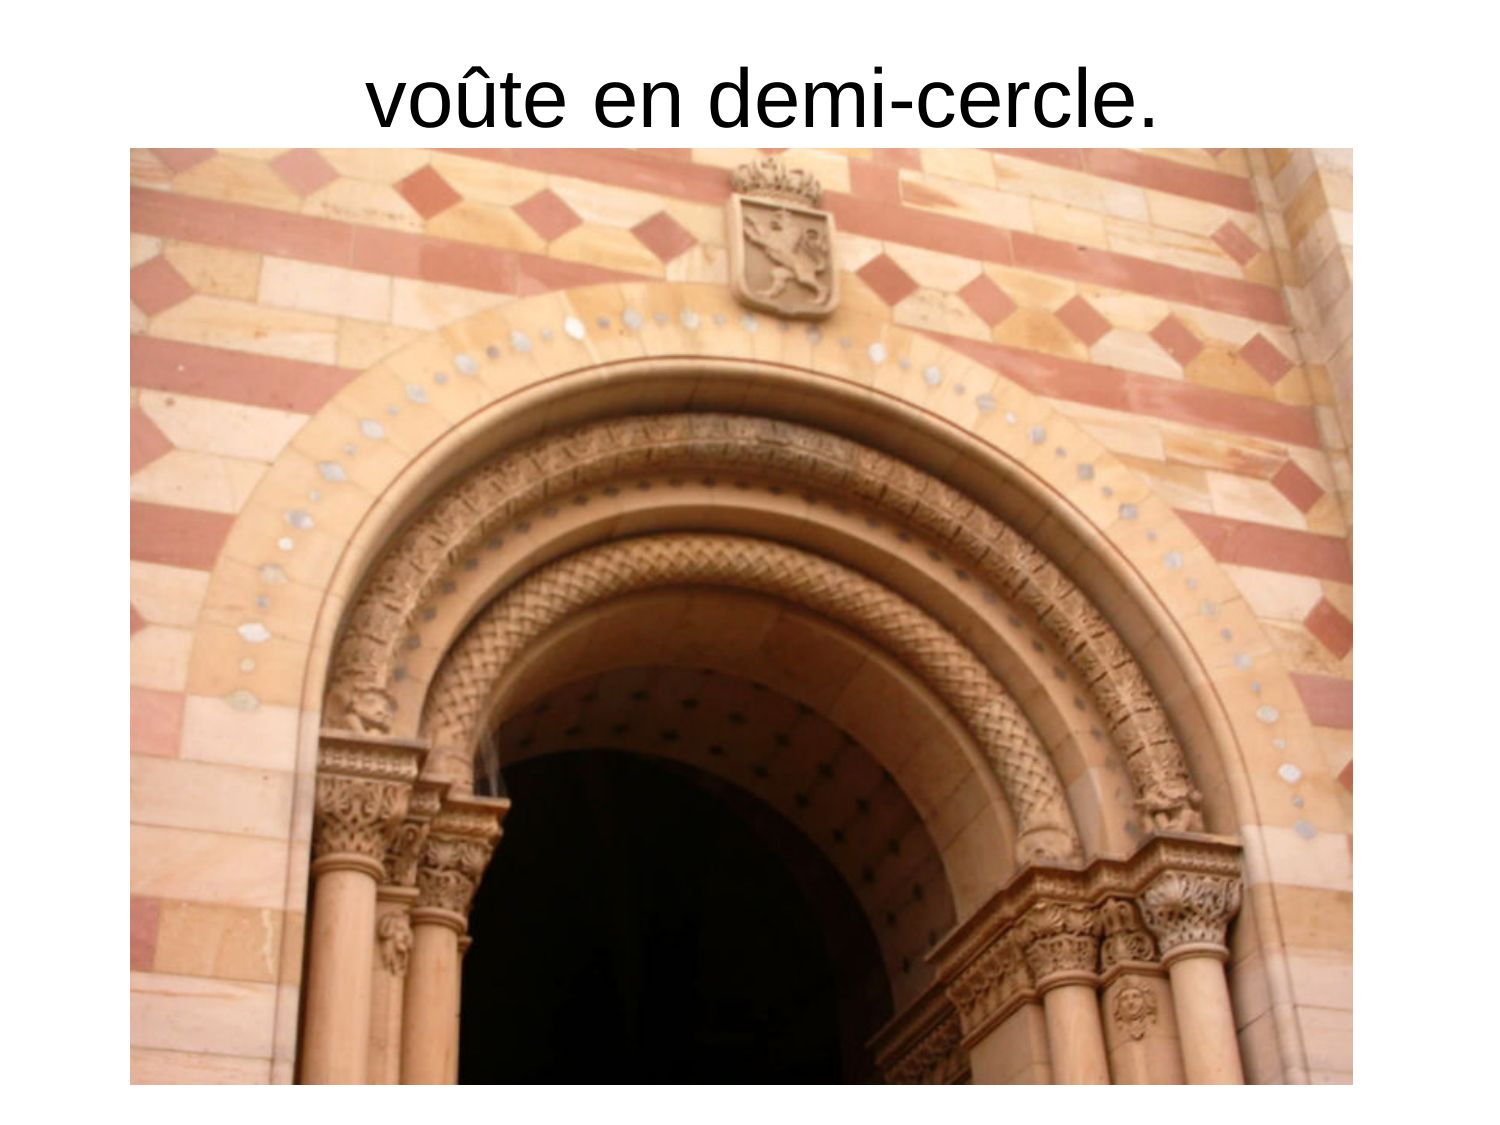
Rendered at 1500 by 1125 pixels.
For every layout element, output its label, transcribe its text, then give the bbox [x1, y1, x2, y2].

picture [130, 148, 1353, 1085]
title voûte en demi-cercle. [88, 0, 1439, 188]
